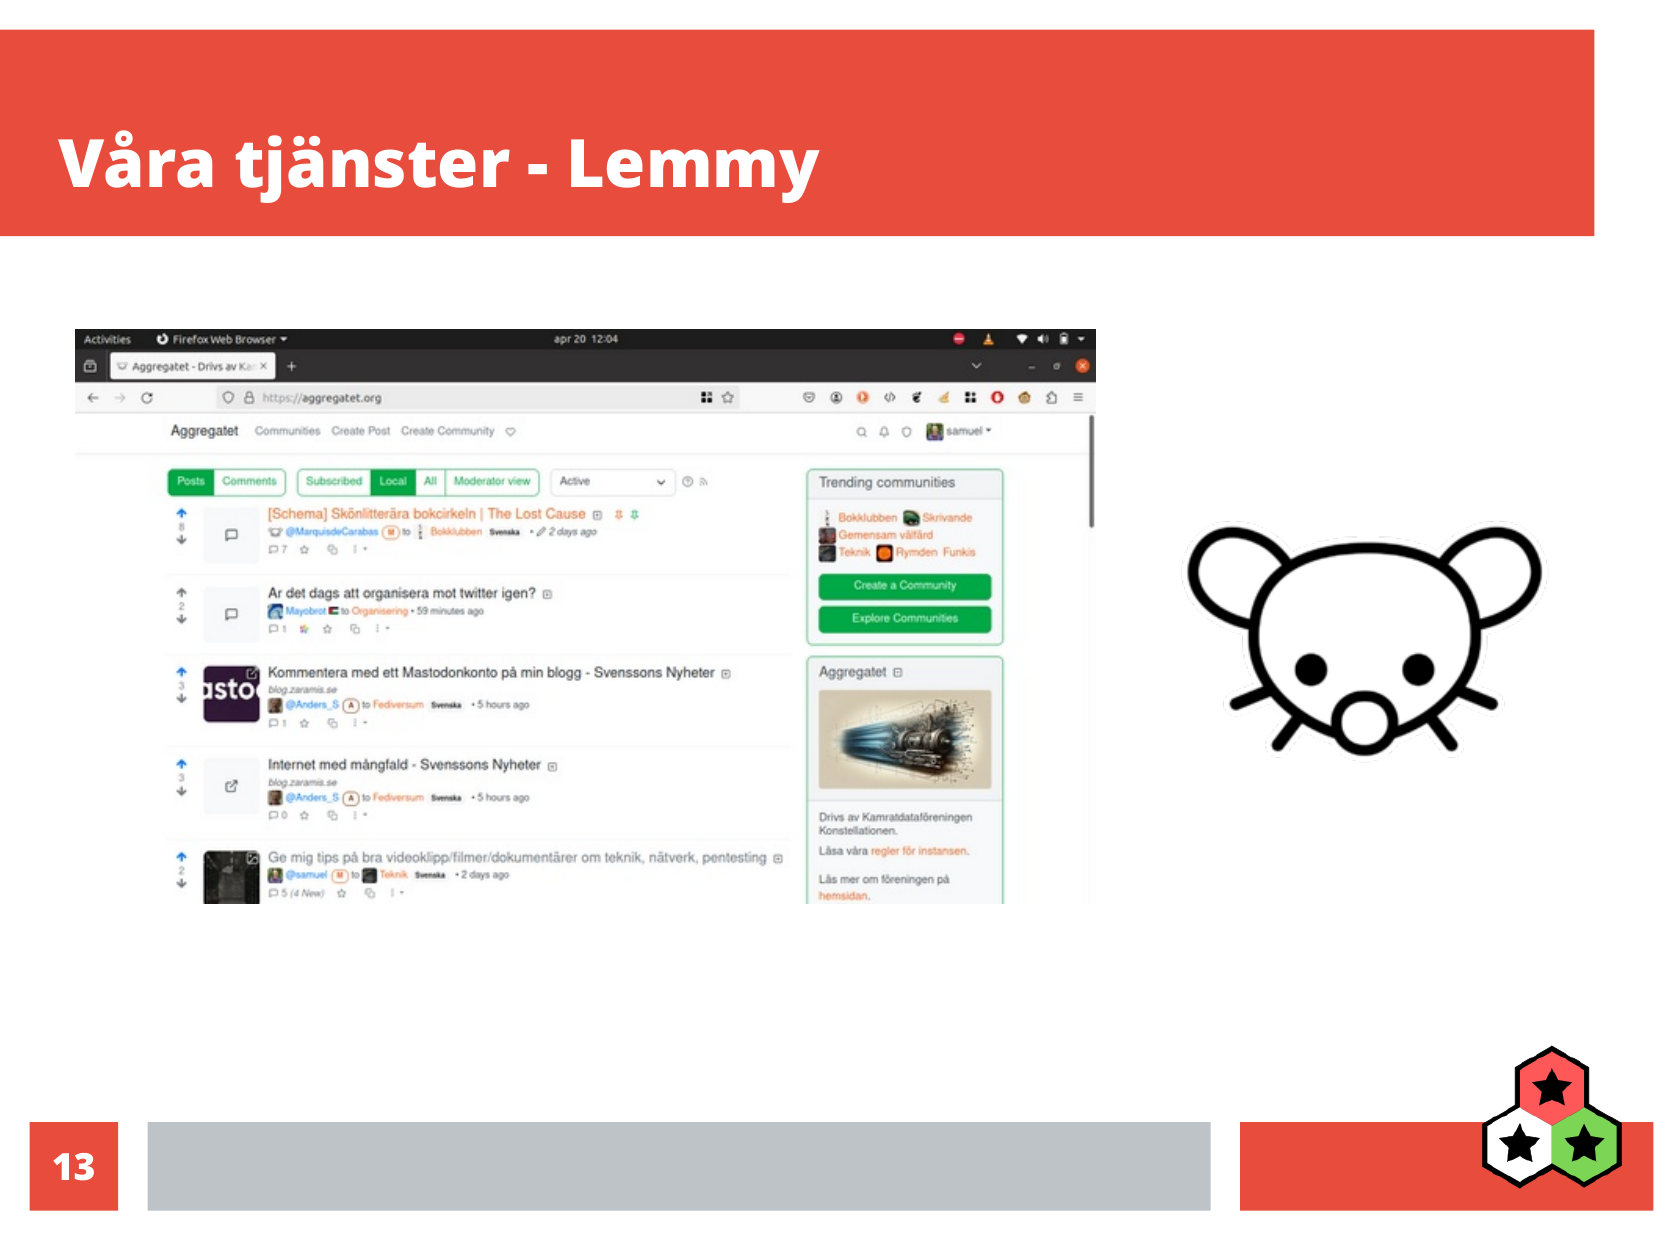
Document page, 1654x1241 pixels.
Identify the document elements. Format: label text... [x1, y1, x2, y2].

picture [75, 329, 1096, 904]
picture [1463, 1028, 1640, 1205]
title Våra tjänster - Lemmy [59, 59, 1595, 207]
picture [1169, 434, 1561, 826]
